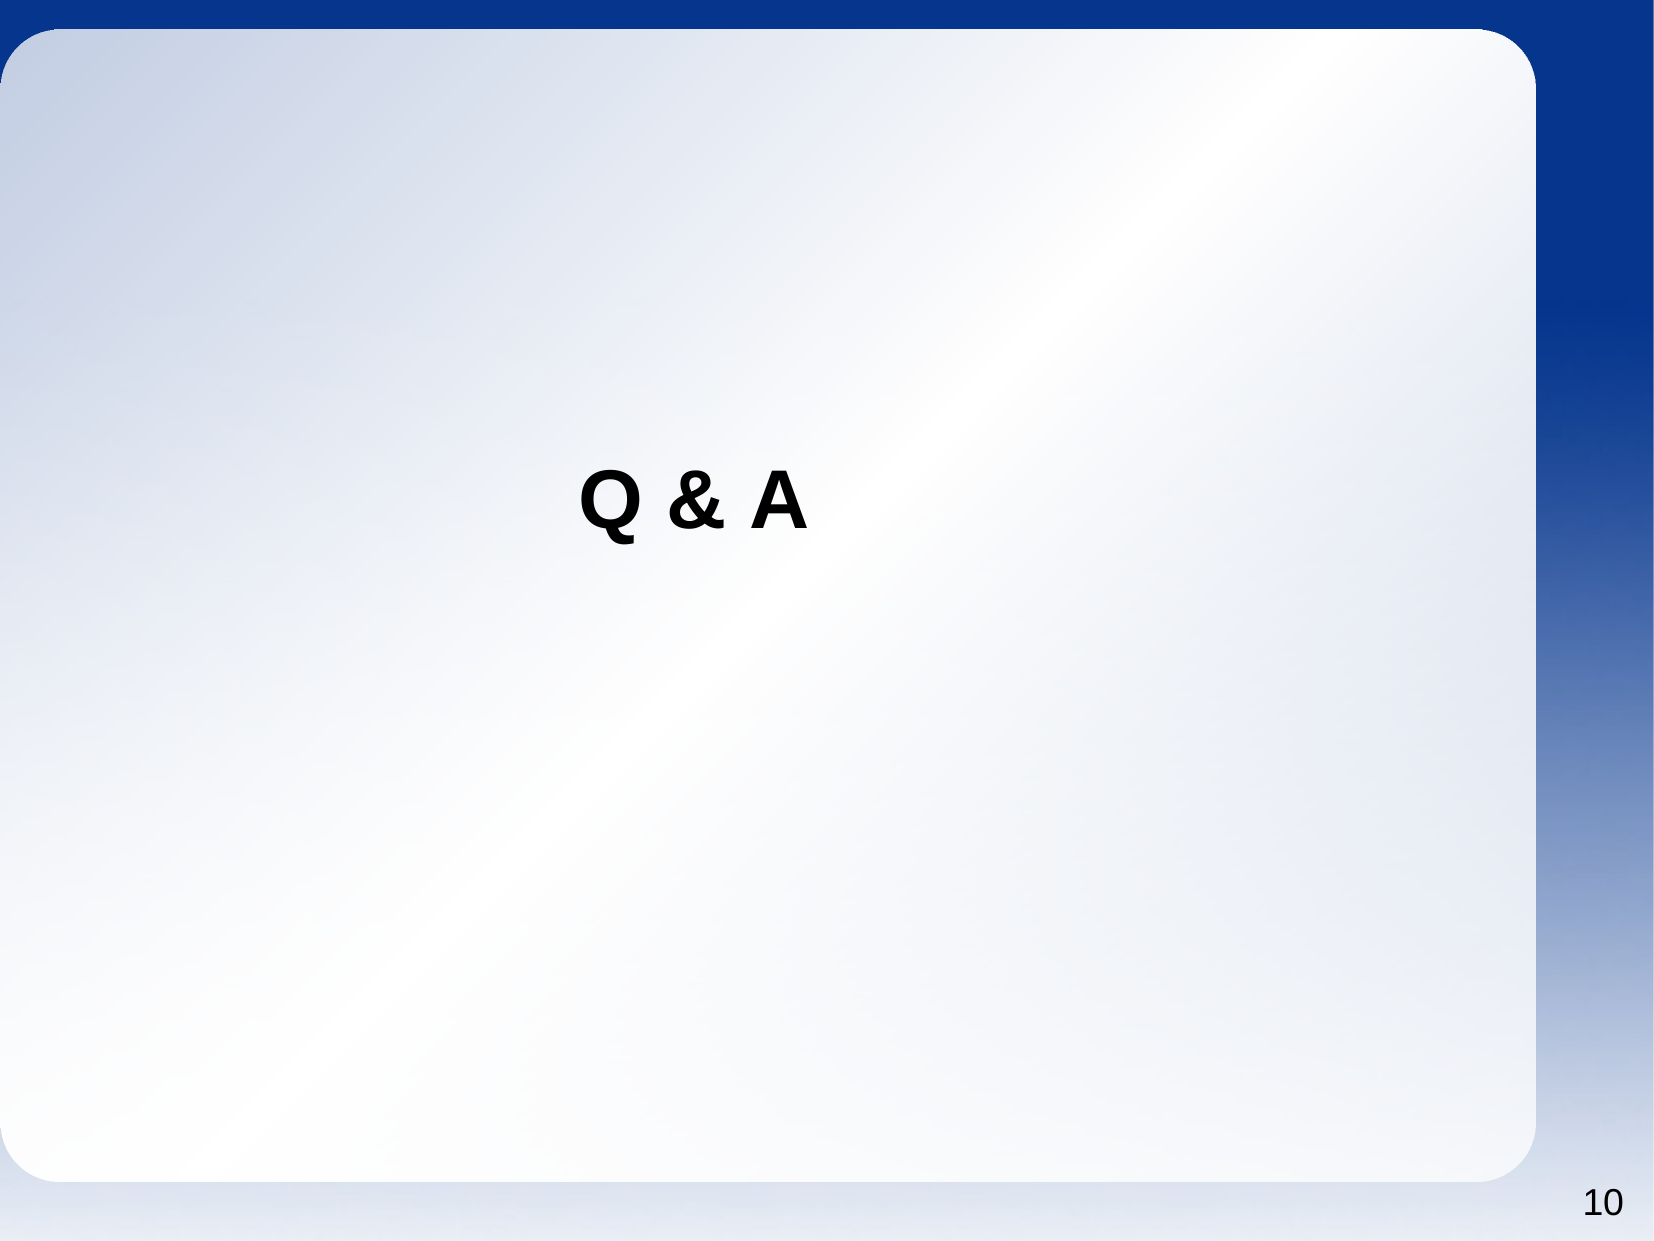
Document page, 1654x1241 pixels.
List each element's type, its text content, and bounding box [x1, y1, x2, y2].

picture [0, 0, 1654, 1241]
title Q & A [295, 442, 1093, 556]
